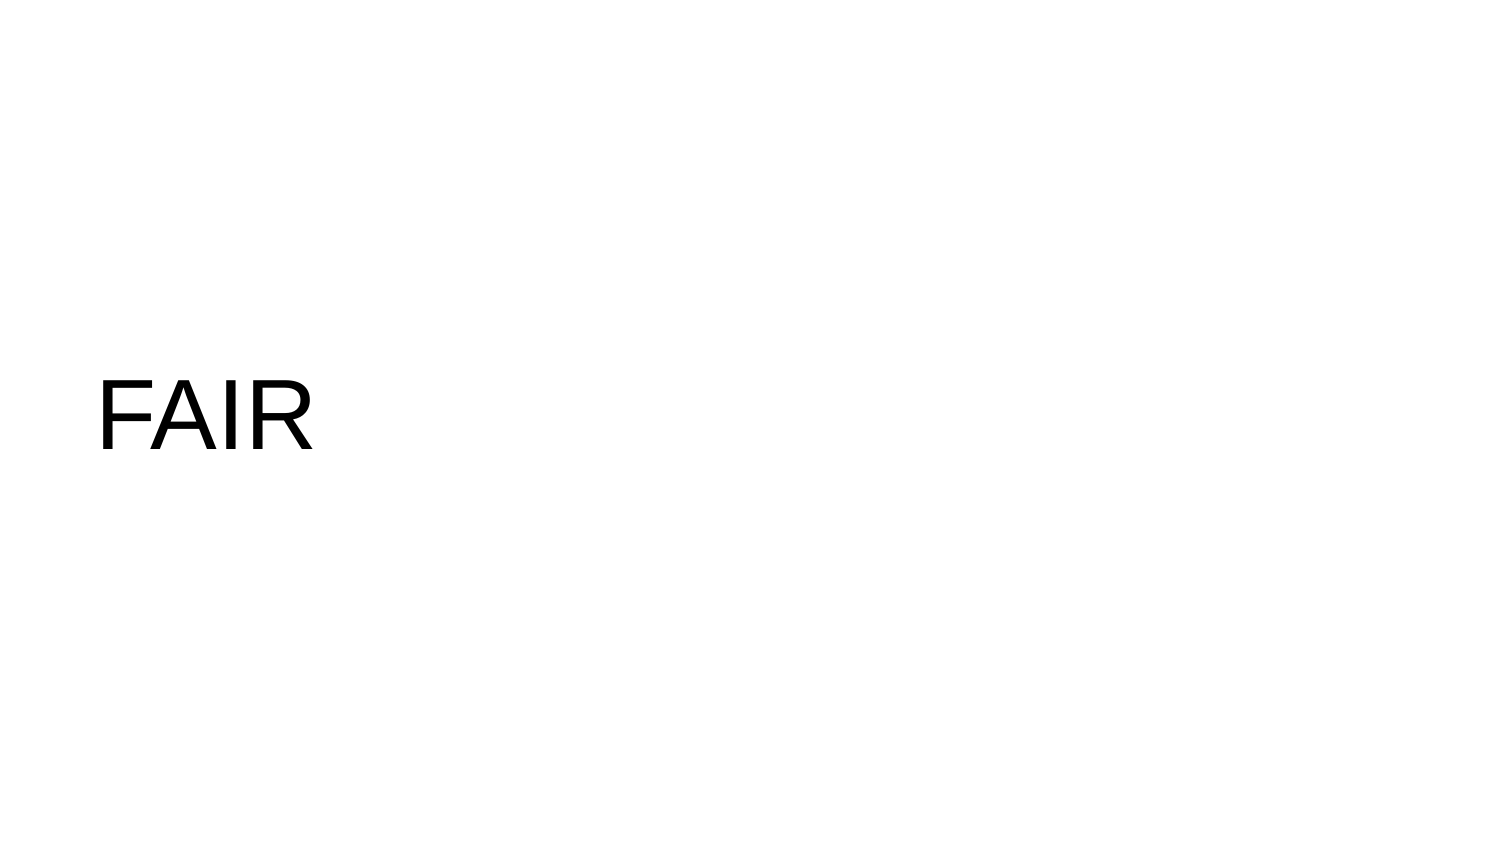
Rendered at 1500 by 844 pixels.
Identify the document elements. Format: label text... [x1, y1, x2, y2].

title FAIR [80, 73, 1125, 745]
